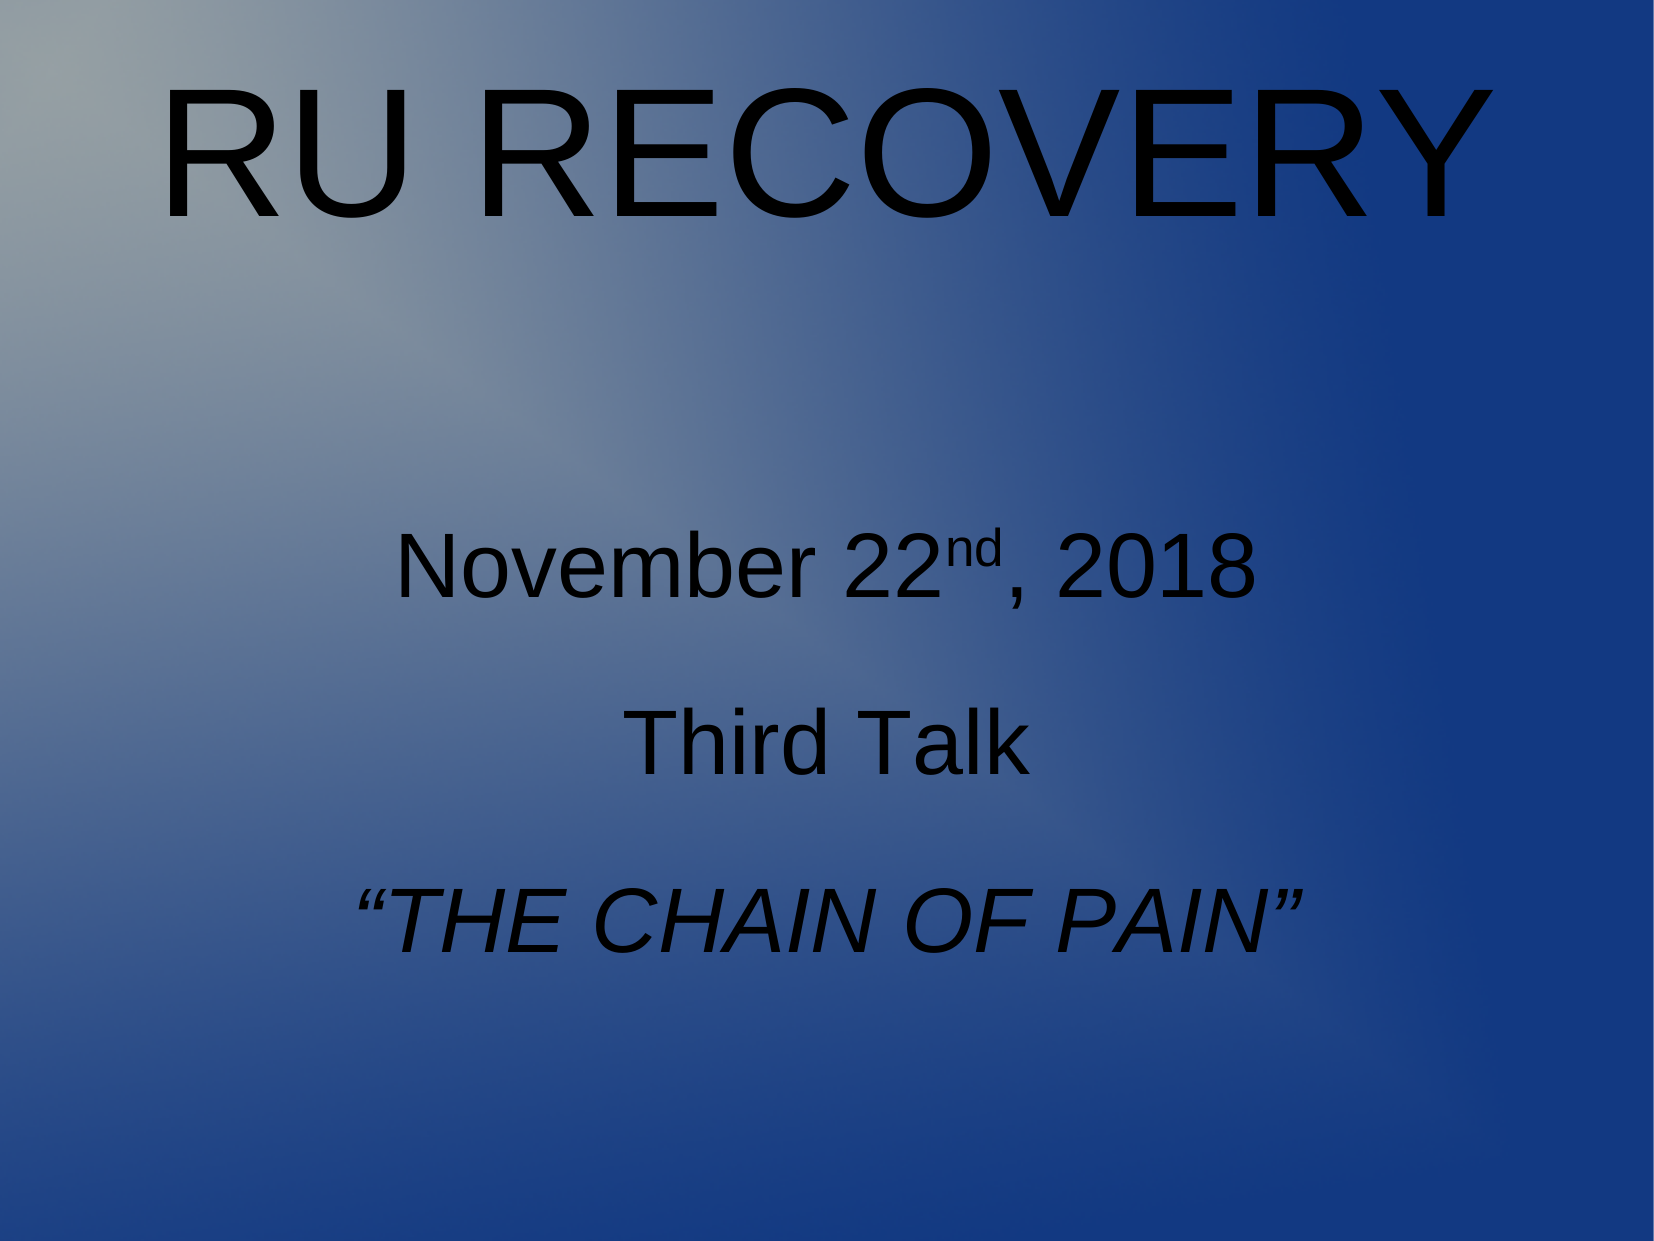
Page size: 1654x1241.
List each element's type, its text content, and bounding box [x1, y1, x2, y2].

title RU RECOVERY [82, 49, 1571, 257]
subtitle November 22nd, 2018 Third Talk “THE CHAIN OF PAIN” [82, 290, 1571, 1109]
picture [0, 0, 1654, 1241]
